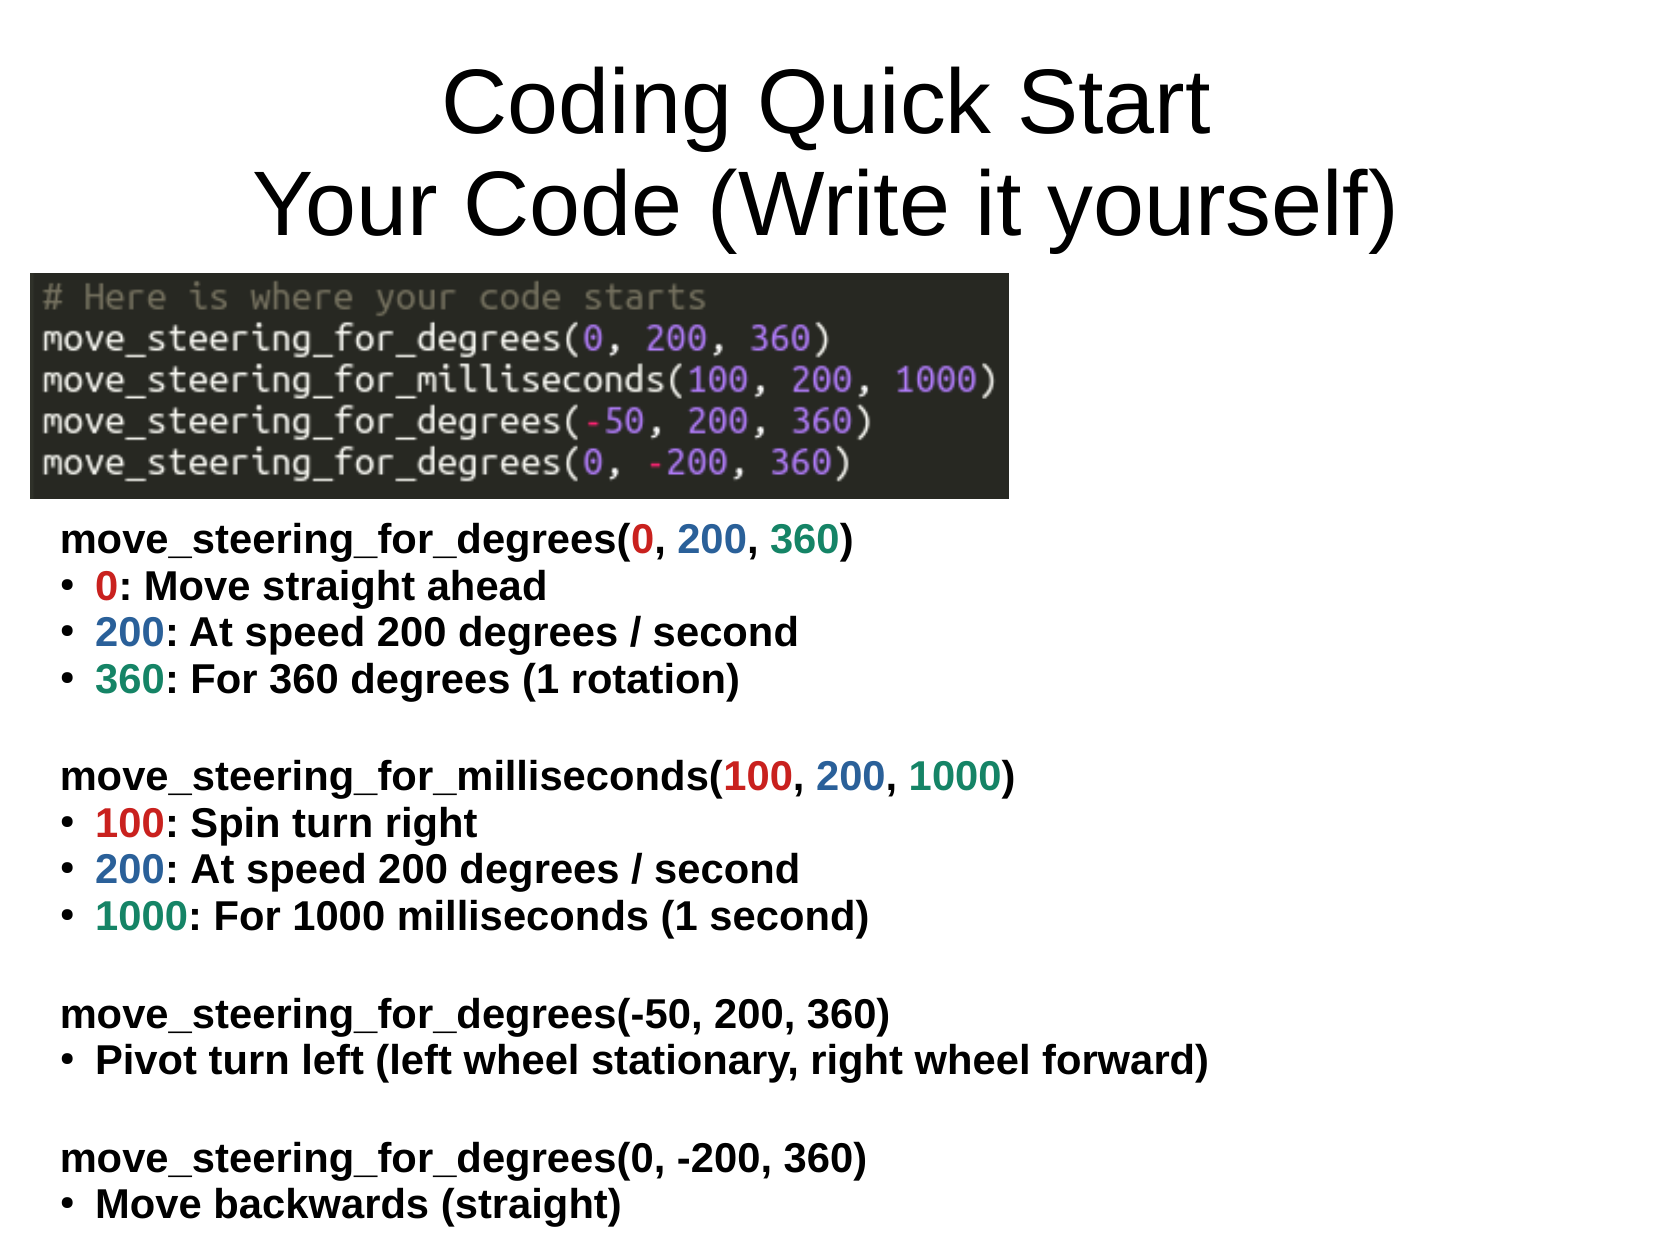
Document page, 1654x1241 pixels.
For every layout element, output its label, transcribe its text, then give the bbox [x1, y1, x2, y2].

text_box move_steering_for_degrees(0, 200, 360) 0: Move straight ahead 200: At speed 200 degrees / second 360: For 360 degrees (1 rotation) move_steering_for_milliseconds(100, 200, 1000) 100: Spin turn right 200: At speed 200 degrees / second 1000: For 1000 milliseconds (1 second) move_steering_for_degrees(-50, 200, 360) Pivot turn left (left wheel stationary, right wheel forward) move_steering_for_degrees(0, -200, 360) Move backwards (straight) [45, 508, 1546, 1235]
picture [30, 273, 1009, 499]
title Coding Quick Start Your Code (Write it yourself) [82, 49, 1571, 257]
